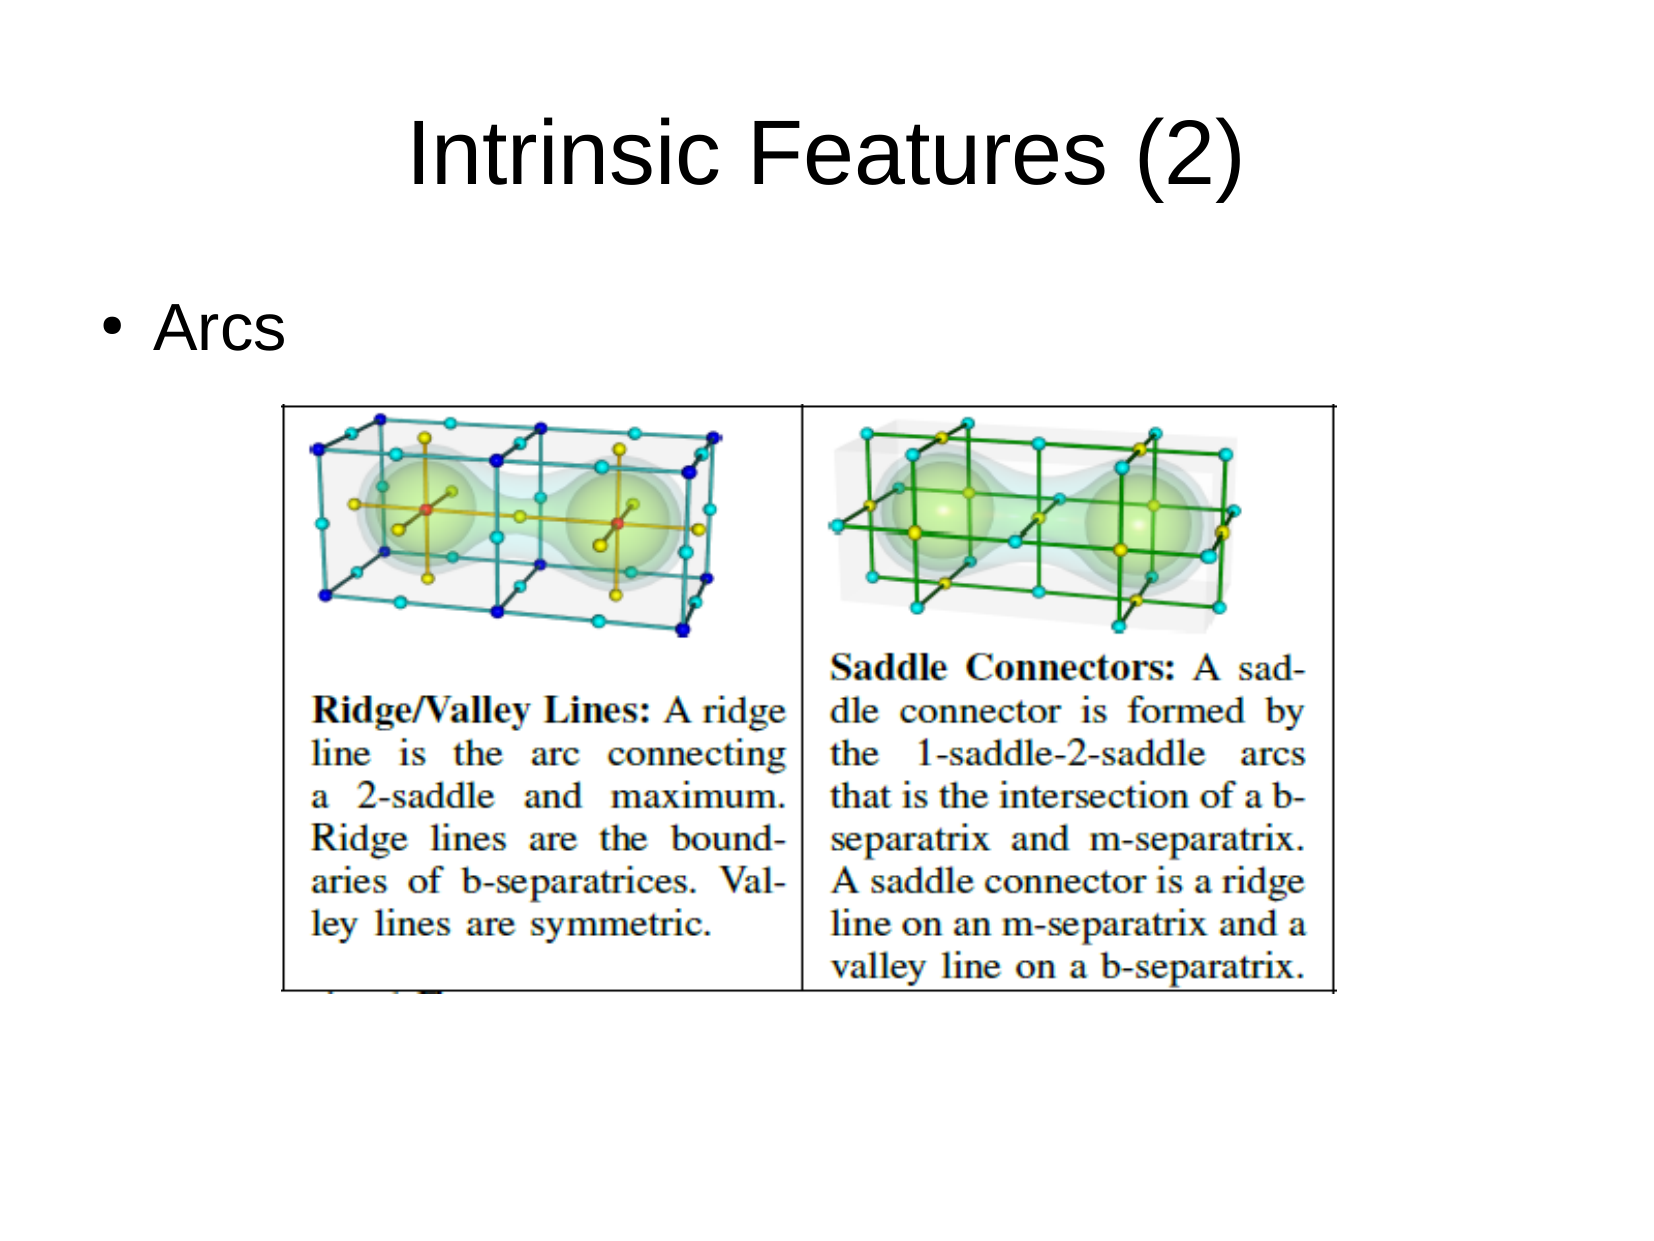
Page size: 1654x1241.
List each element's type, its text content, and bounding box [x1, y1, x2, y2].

list Arcs [82, 290, 1571, 1094]
title Intrinsic Features (2) [82, 56, 1571, 250]
